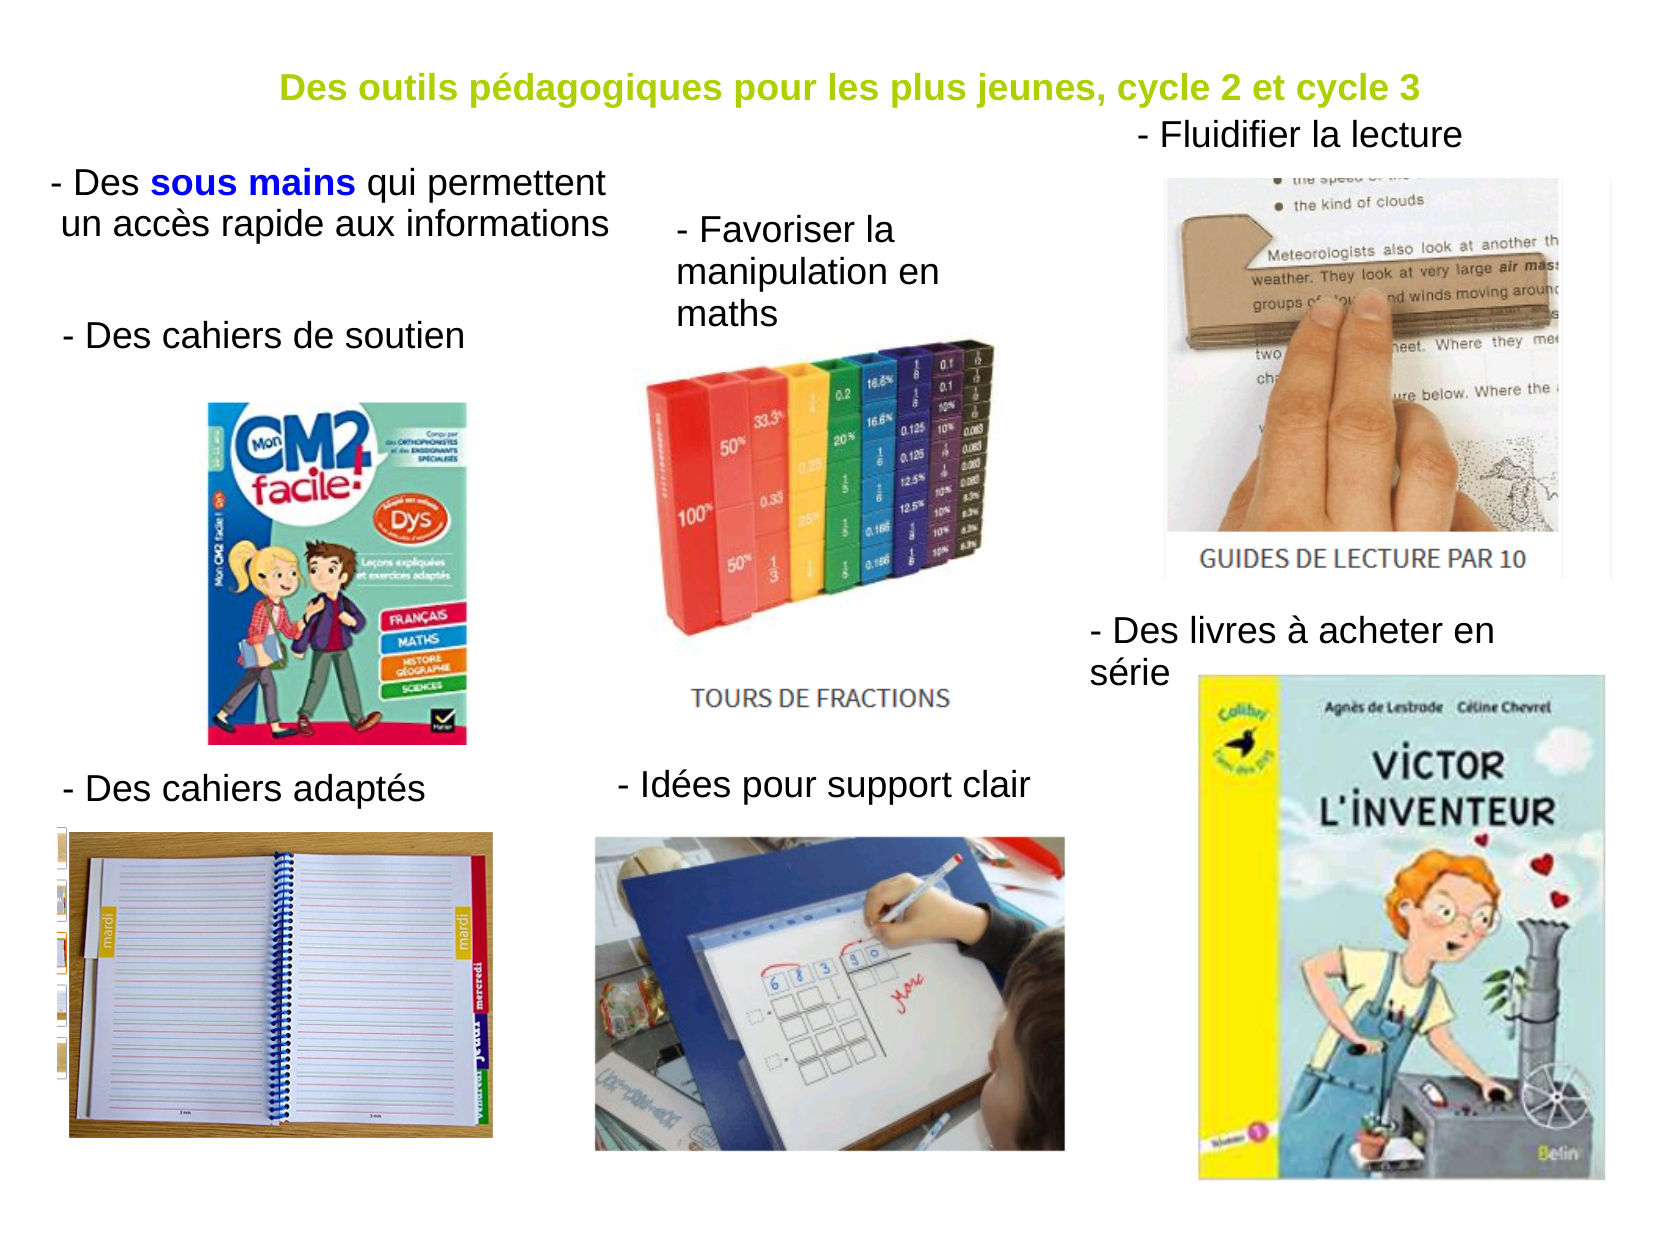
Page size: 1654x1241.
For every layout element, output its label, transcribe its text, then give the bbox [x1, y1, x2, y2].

text_box - Favoriser la manipulation en maths [661, 200, 1063, 366]
picture [1122, 178, 1612, 579]
text_box - Des cahiers adaptés [47, 760, 1186, 1028]
picture [575, 820, 1087, 1170]
text_box - Idées pour support clair [602, 755, 1052, 813]
picture [57, 826, 508, 1146]
picture [199, 395, 473, 745]
text_box - Des livres à acheter en série [1074, 602, 1583, 702]
text_box - Des sous mains qui permettent un accès rapide aux informations [35, 153, 625, 254]
picture [1186, 661, 1607, 1196]
picture [633, 330, 1016, 733]
text_box - Des cahiers de soutien [47, 307, 544, 364]
text_box Des outils pédagogiques pour les plus jeunes, cycle 2 et cycle 3 [106, 59, 1595, 118]
text_box - Fluidifier la lecture [1122, 106, 1619, 164]
